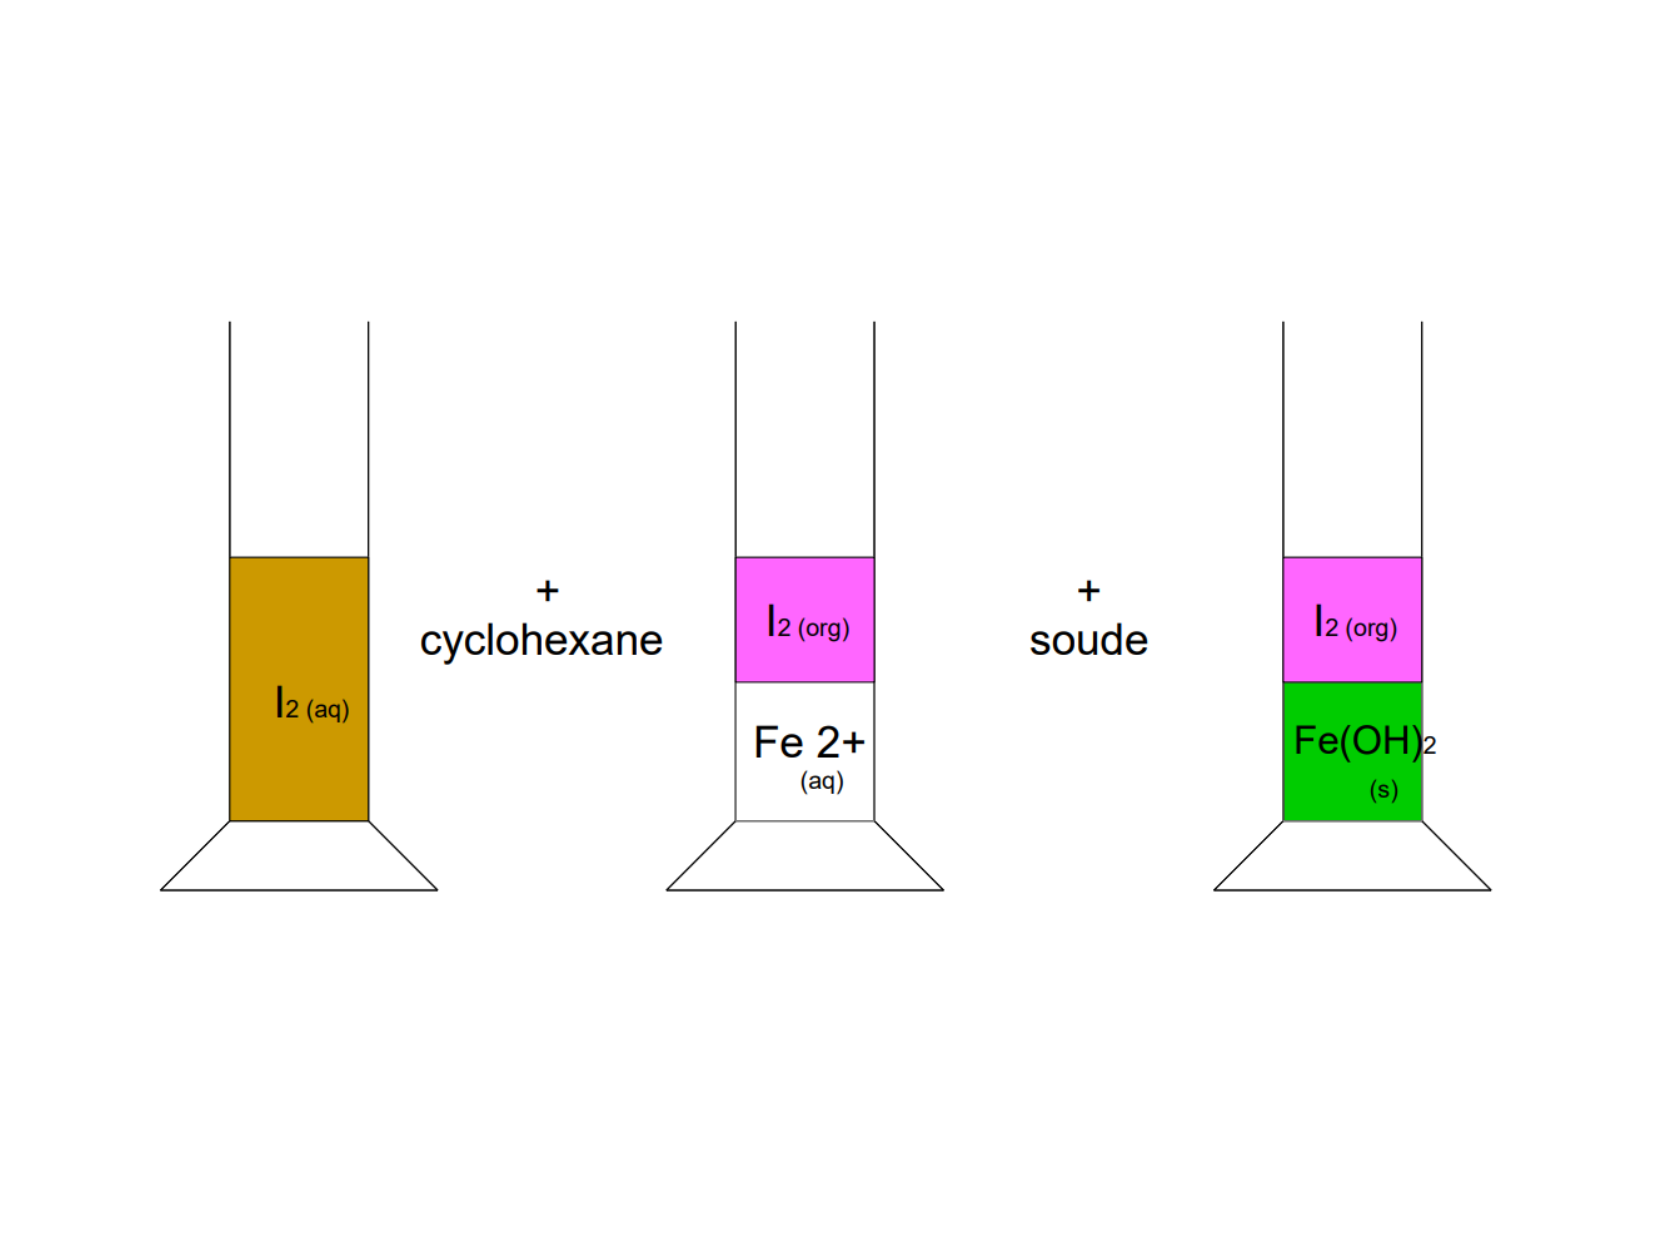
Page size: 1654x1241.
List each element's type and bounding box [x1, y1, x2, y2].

picture [130, 283, 1560, 948]
